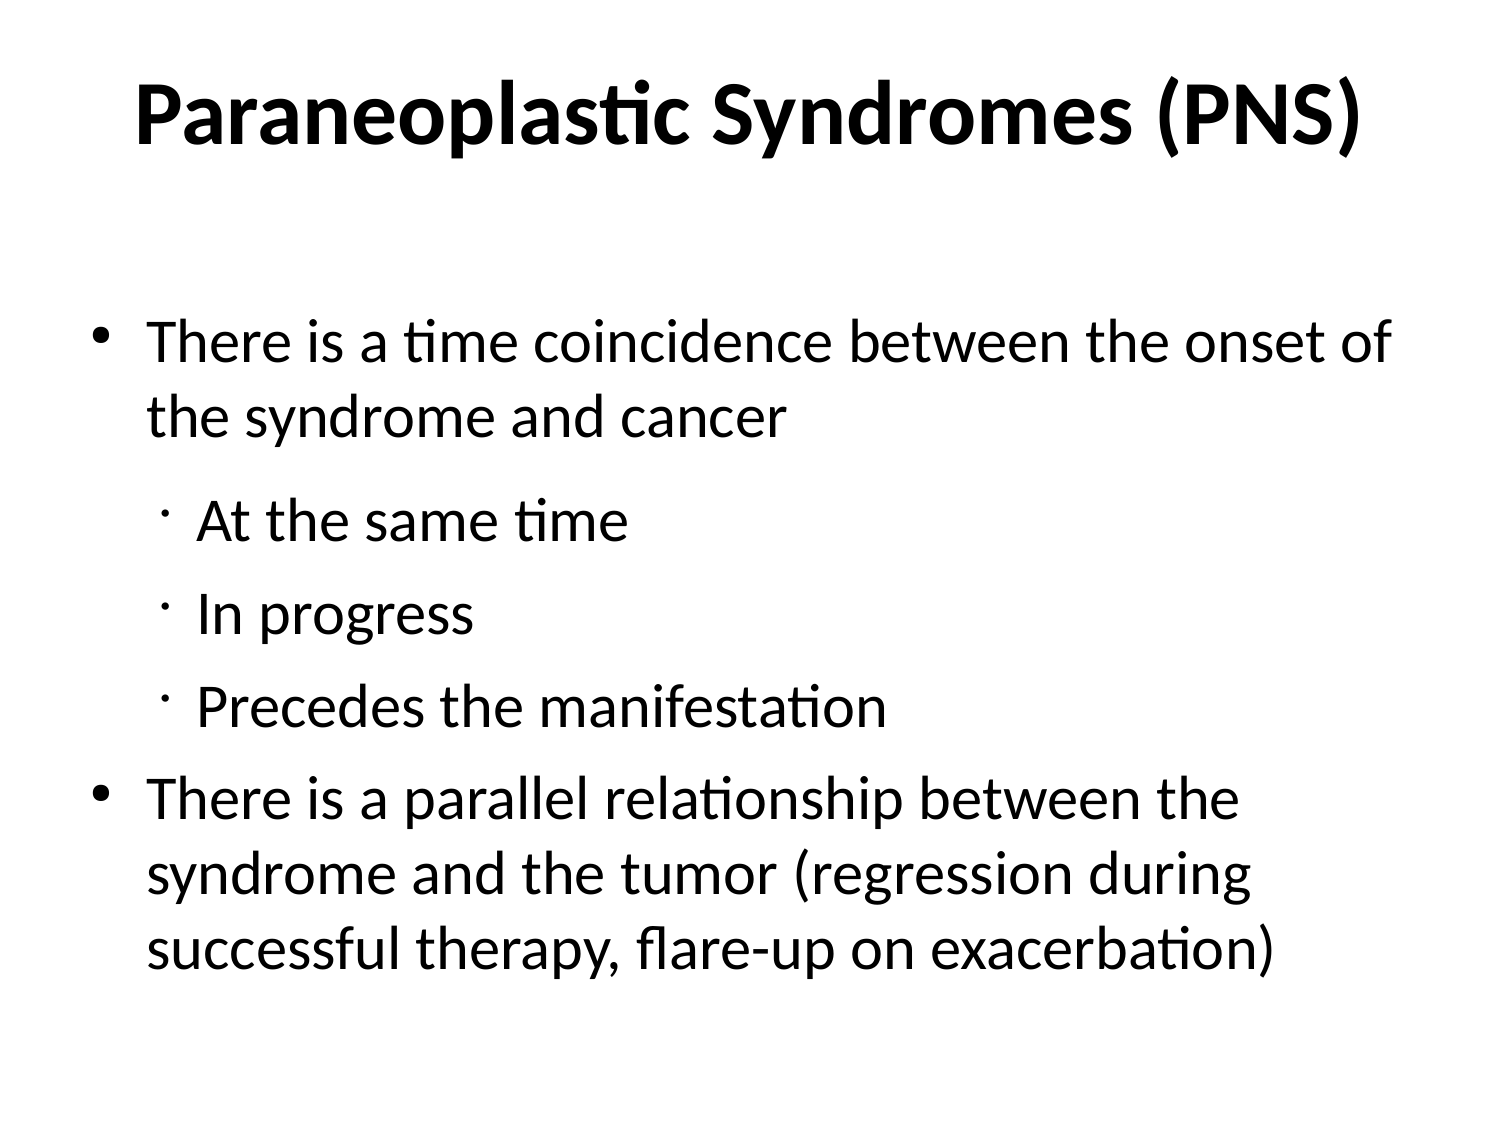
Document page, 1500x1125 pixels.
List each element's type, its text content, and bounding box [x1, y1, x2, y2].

list There is a time coincidence between the onset of the syndrome and cancer At the same time In progress Precedes the manifestation There is a parallel relationship between the syndrome and the tumor (regression during successful therapy, flare-up on exacerbation) [75, 292, 1425, 1035]
title Paraneoplastic Syndromes (PNS) [75, 45, 1425, 233]
